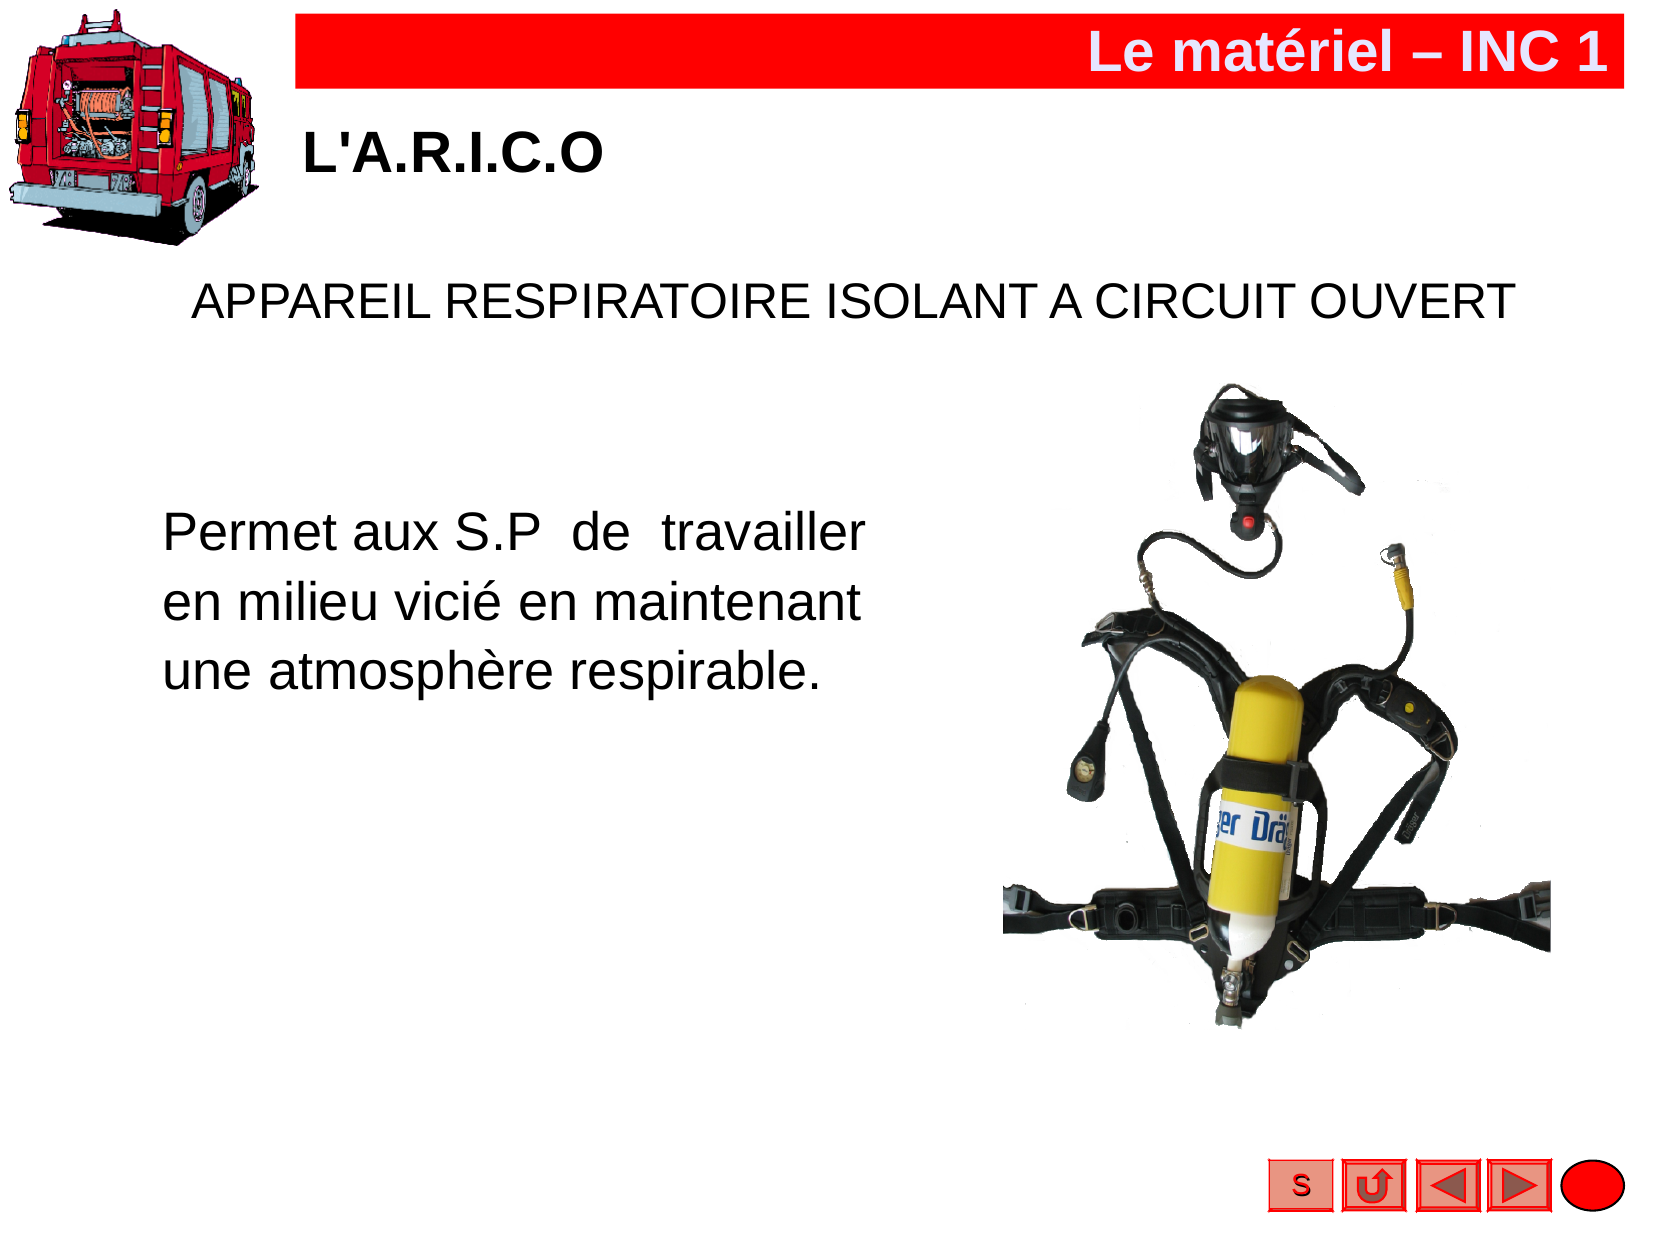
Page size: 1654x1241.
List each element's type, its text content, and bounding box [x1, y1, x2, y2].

picture [1003, 383, 1551, 1030]
text_box APPAREIL RESPIRATOIRE ISOLANT A CIRCUIT OUVERT [177, 265, 1533, 366]
picture [8, 8, 260, 246]
text_box [1561, 1160, 1625, 1211]
text_box L'A.R.I.C.O [287, 112, 620, 193]
text_box Permet aux S.P de travailler en milieu vicié en maintenant une atmosphère respirable. [147, 485, 883, 709]
text_box Le matériel – INC 1 [295, 13, 1625, 89]
